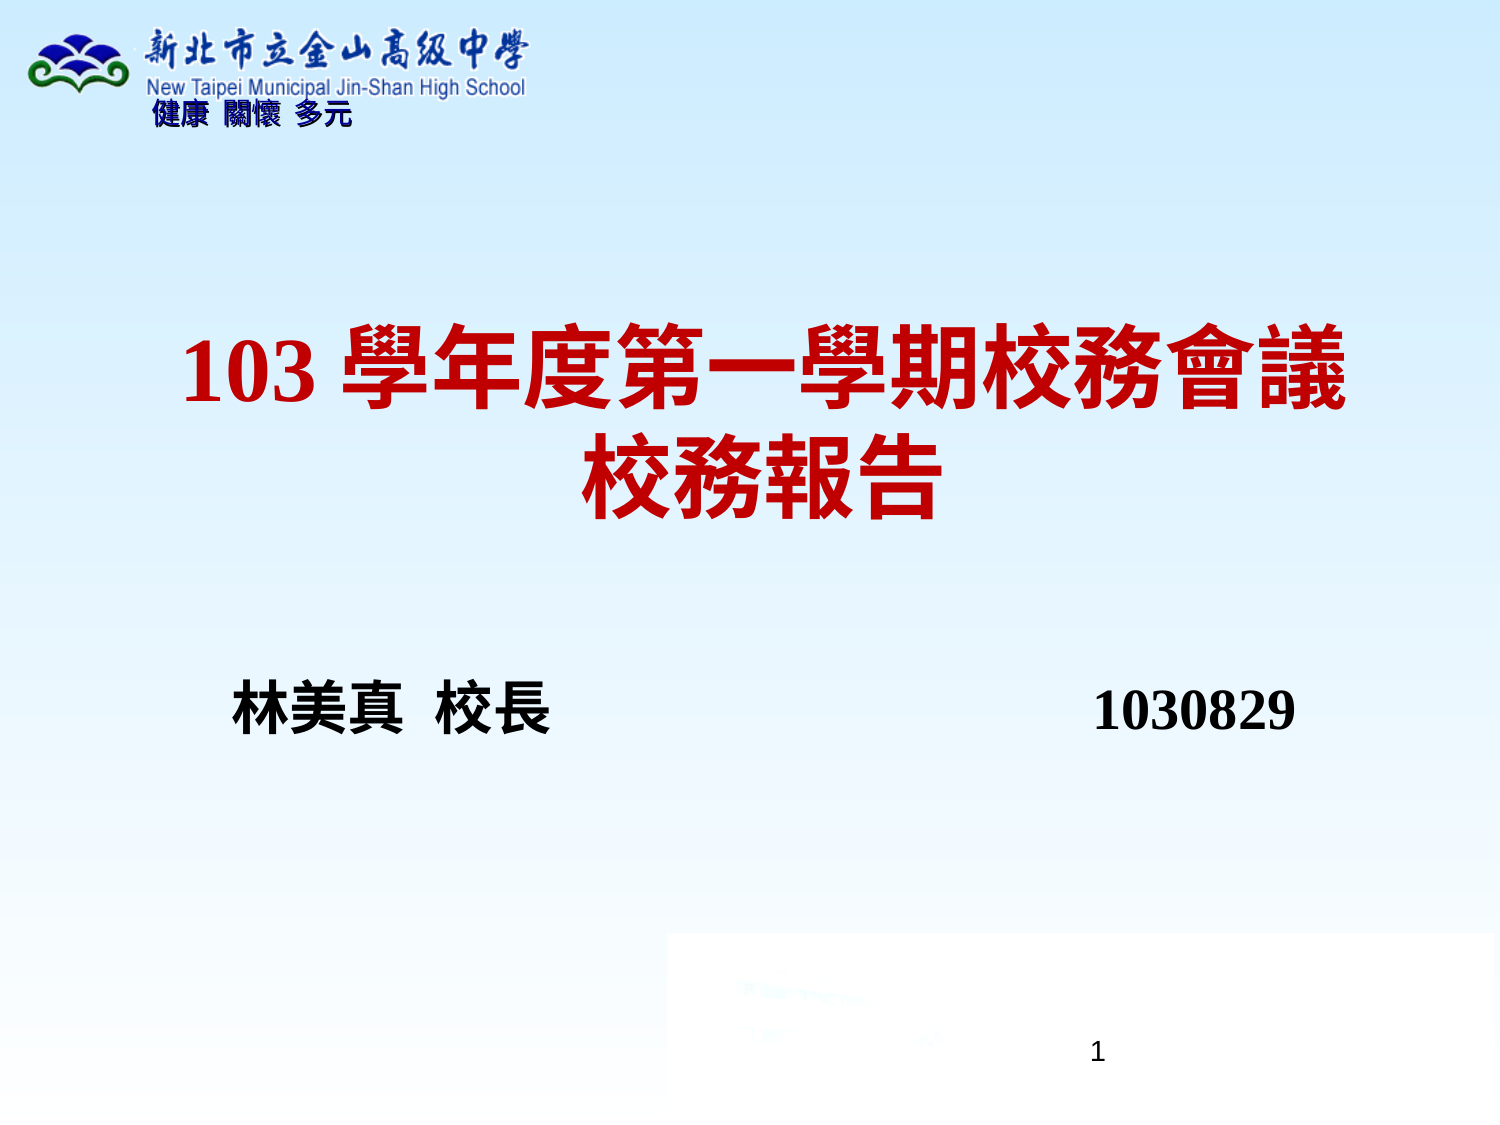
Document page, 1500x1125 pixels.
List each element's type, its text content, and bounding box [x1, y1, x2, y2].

text_box [1074, 1024, 1426, 1103]
text_box 103學年度第一學期校務會議校務報告 林美真 校長 1030829 [155, 302, 1373, 752]
